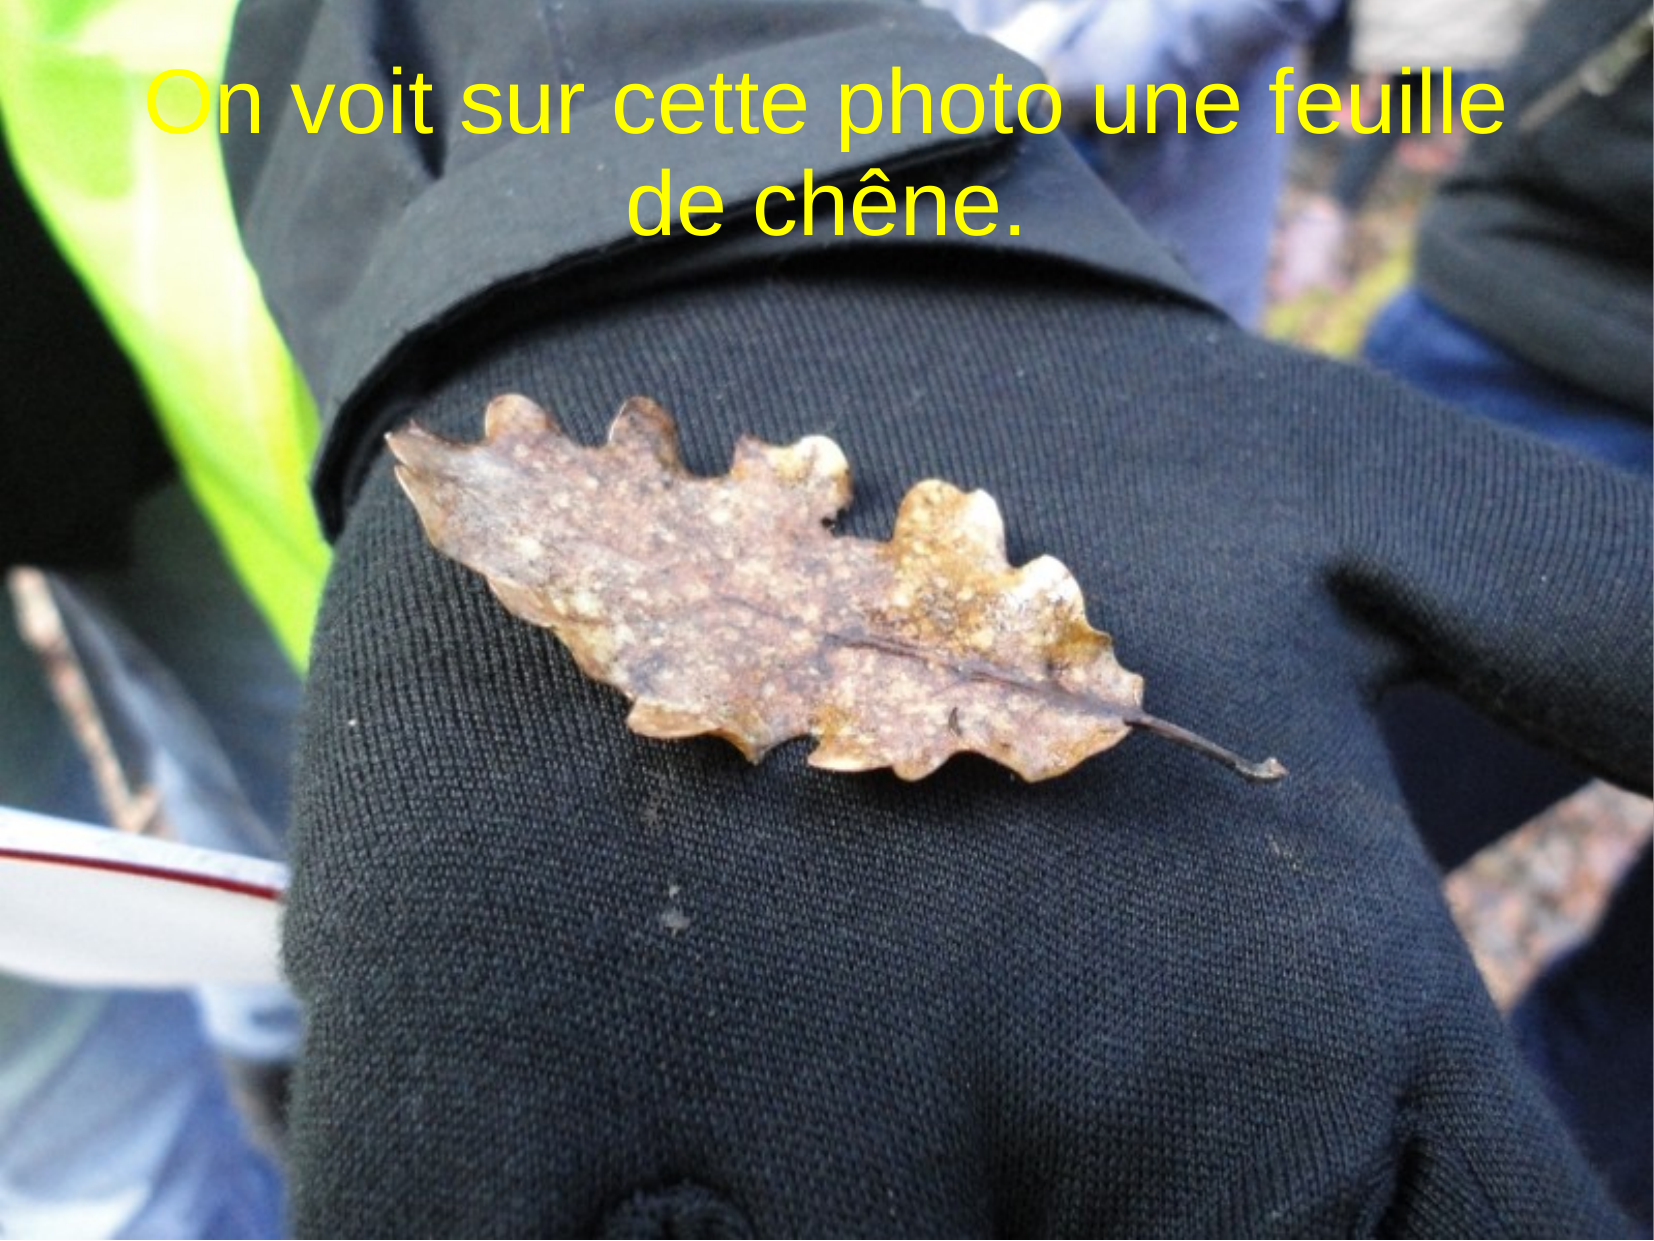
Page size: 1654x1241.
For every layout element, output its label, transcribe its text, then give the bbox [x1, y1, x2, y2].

picture [0, 0, 1654, 1240]
title On voit sur cette photo une feuille de chêne. [82, 49, 1571, 257]
